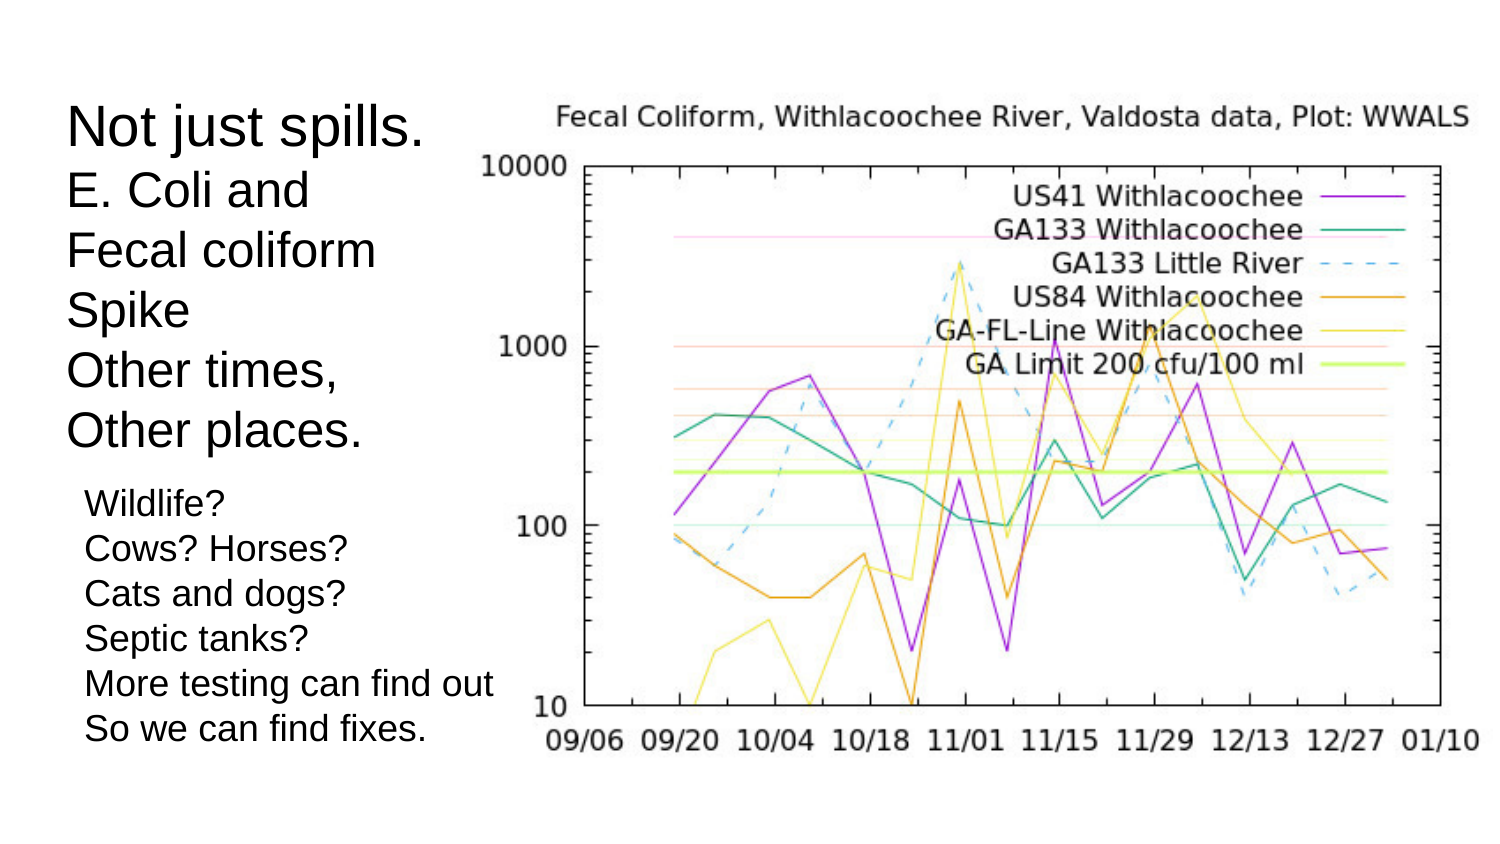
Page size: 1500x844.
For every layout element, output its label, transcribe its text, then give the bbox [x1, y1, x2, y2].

text_box Wildlife? Cows? Horses? Cats and dogs? Septic tanks? More testing can find out So we can find fixes. [69, 463, 525, 819]
title Not just spills. E. Coli and Fecal coliform Spike Other times, Other places. [51, 72, 434, 167]
picture [434, 65, 1493, 772]
